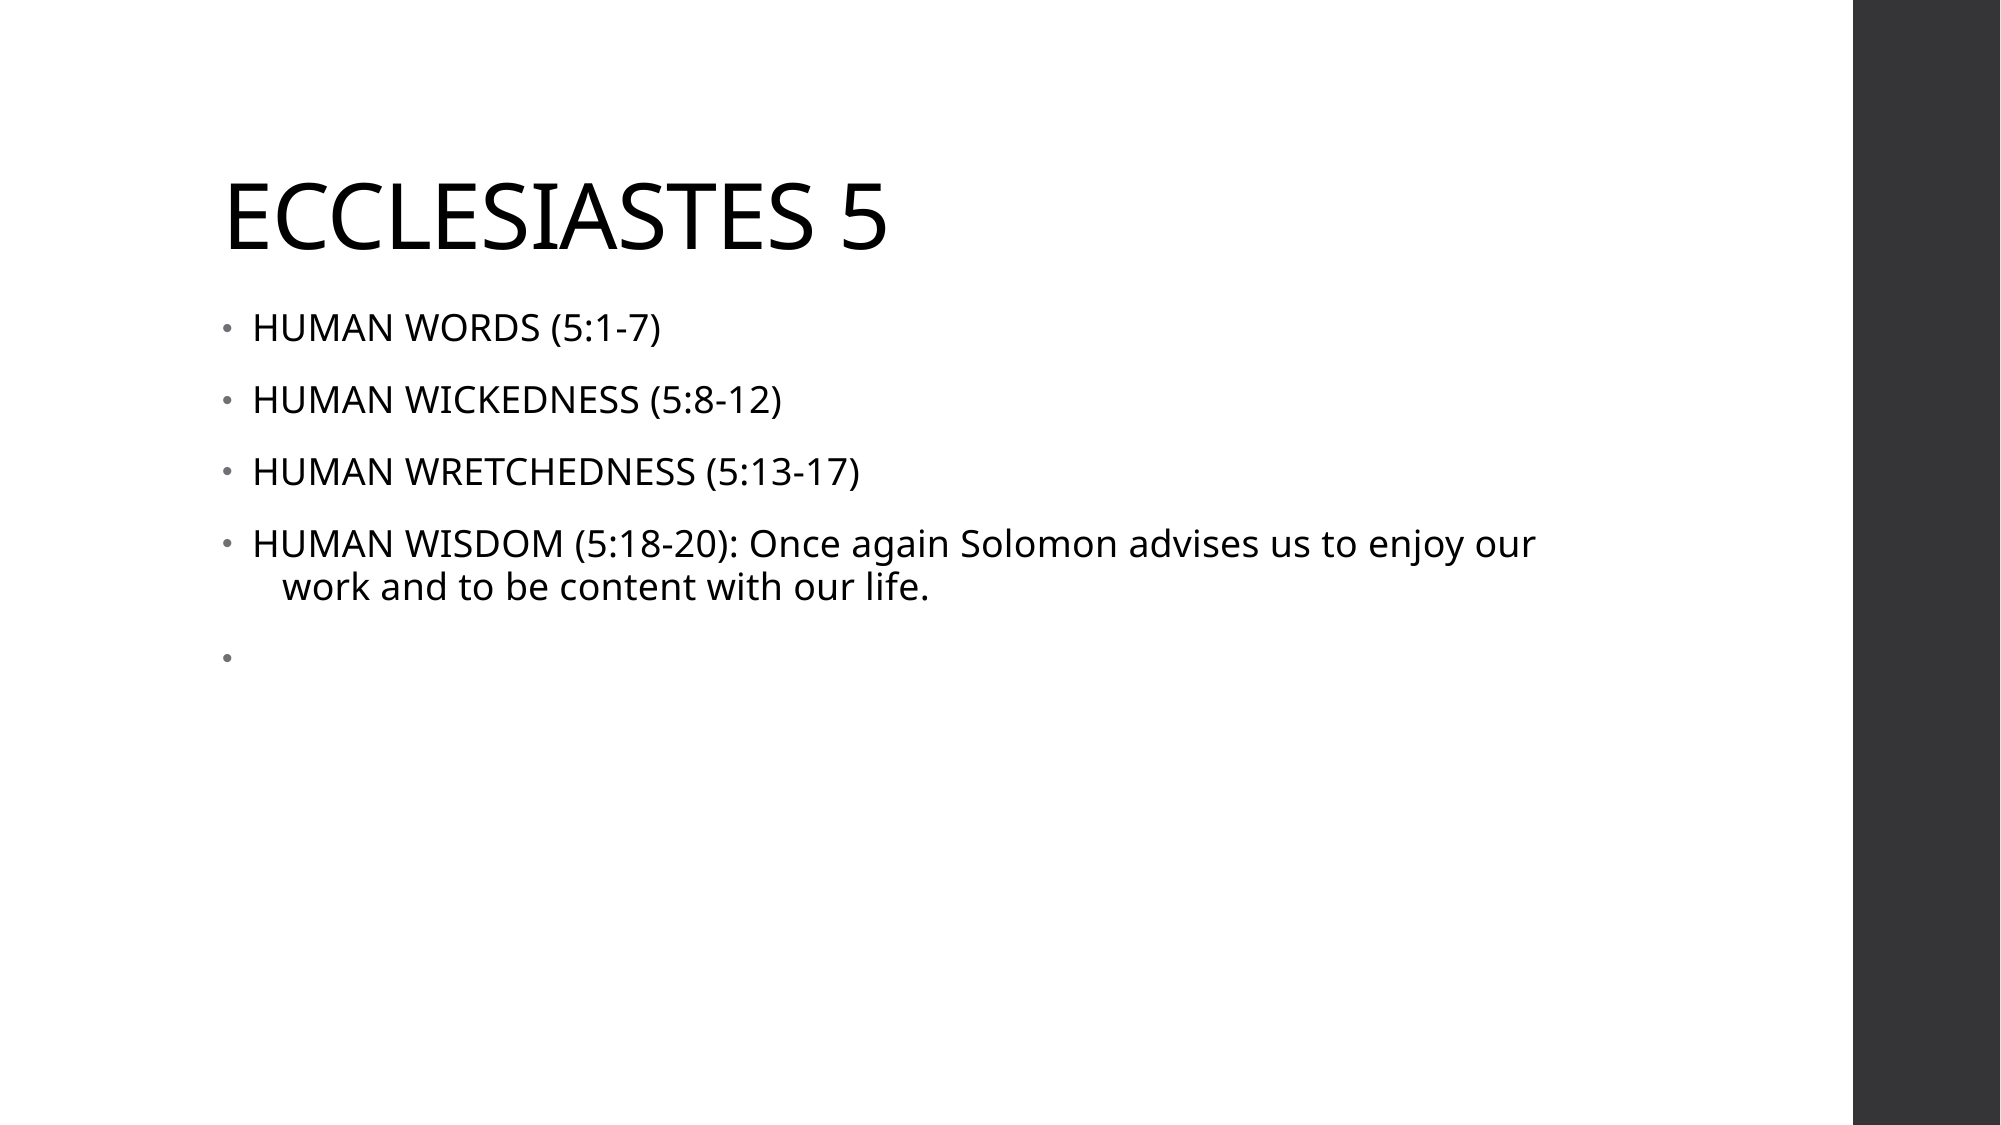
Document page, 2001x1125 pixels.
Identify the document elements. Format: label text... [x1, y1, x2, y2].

title ECCLESIASTES 5 [206, 60, 1797, 278]
list HUMAN WORDS (5:1-7) HUMAN WICKEDNESS (5:8-12) HUMAN WRETCHEDNESS (5:13-17) HUMAN WISDOM (5:18-20): Once again Solomon advises us to enjoy our work and to be content with our life. [206, 299, 1617, 1014]
